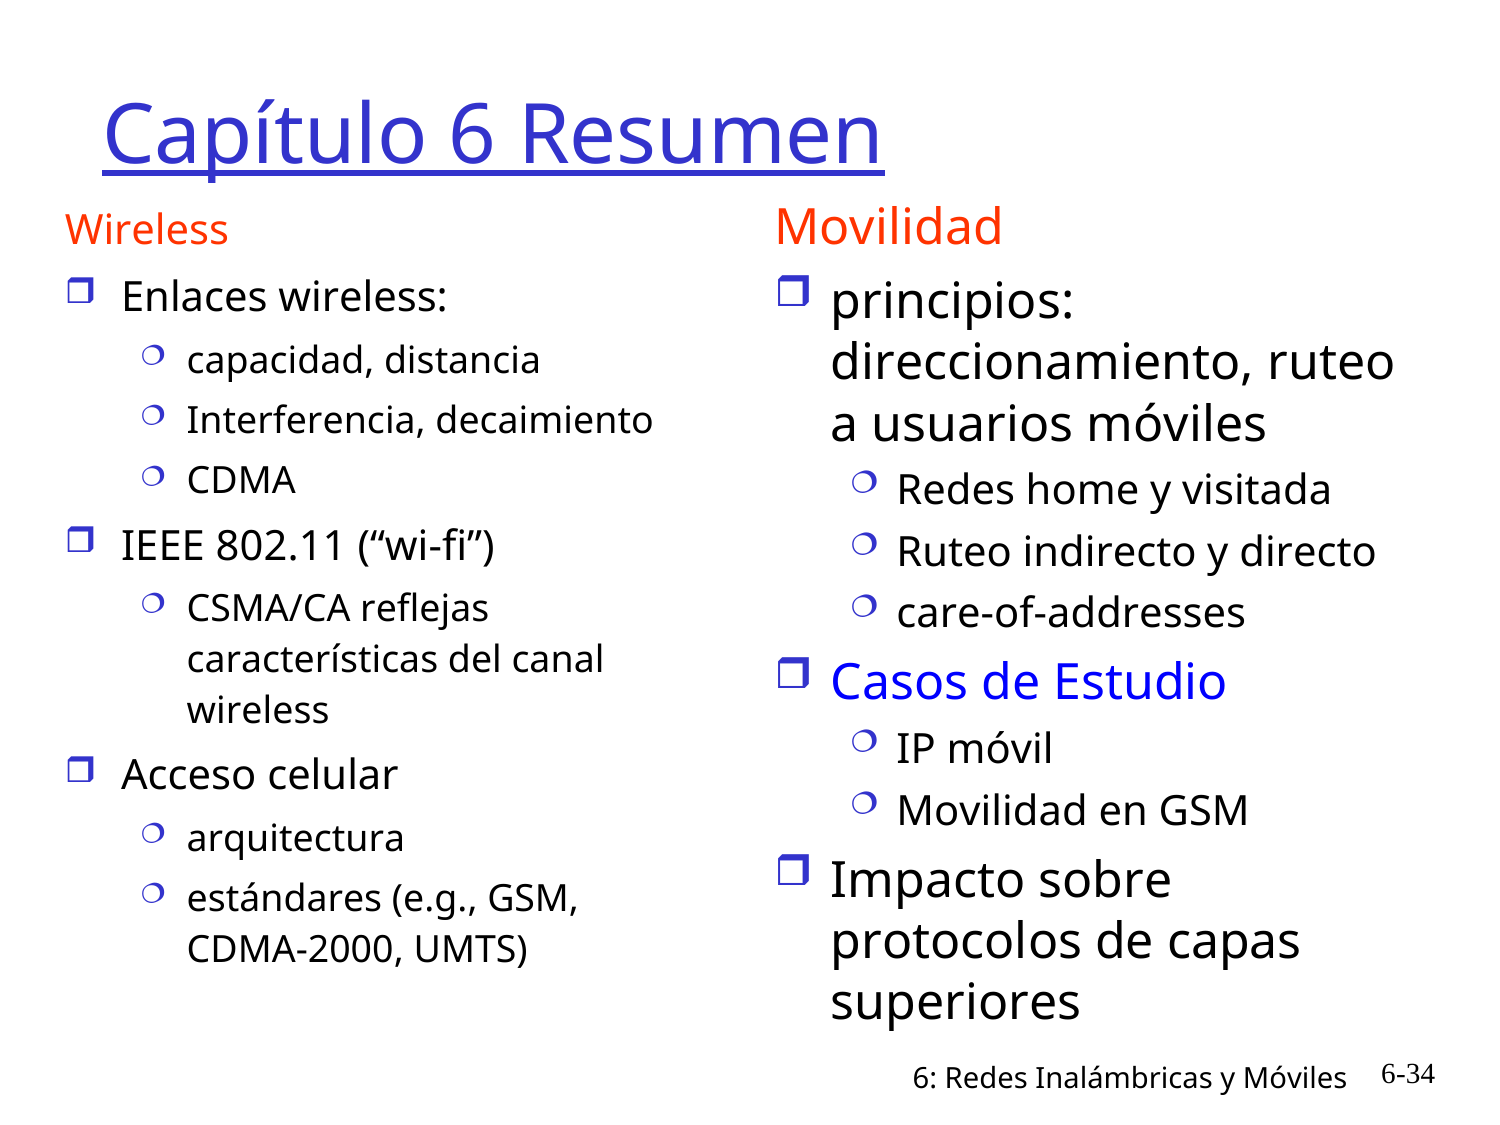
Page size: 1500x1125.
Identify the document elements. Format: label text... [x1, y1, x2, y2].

title Capítulo 6 Resumen [87, 37, 1363, 225]
list Wireless Enlaces wireless: capacidad, distancia Interferencia, decaimiento CDMA IEEE 802.11 (“wi-fi”) CSMA/CA reflejas características del canal wireless Acceso celular arquitectura estándares (e.g., GSM, CDMA-2000, UMTS) [50, 191, 676, 955]
list Movilidad principios: direccionamiento, ruteo a usuarios móviles Redes home y visitada Ruteo indirecto y directo care-of-addresses Casos de Estudio IP móvil Movilidad en GSM Impacto sobre protocolos de capas superiores [759, 187, 1426, 1096]
